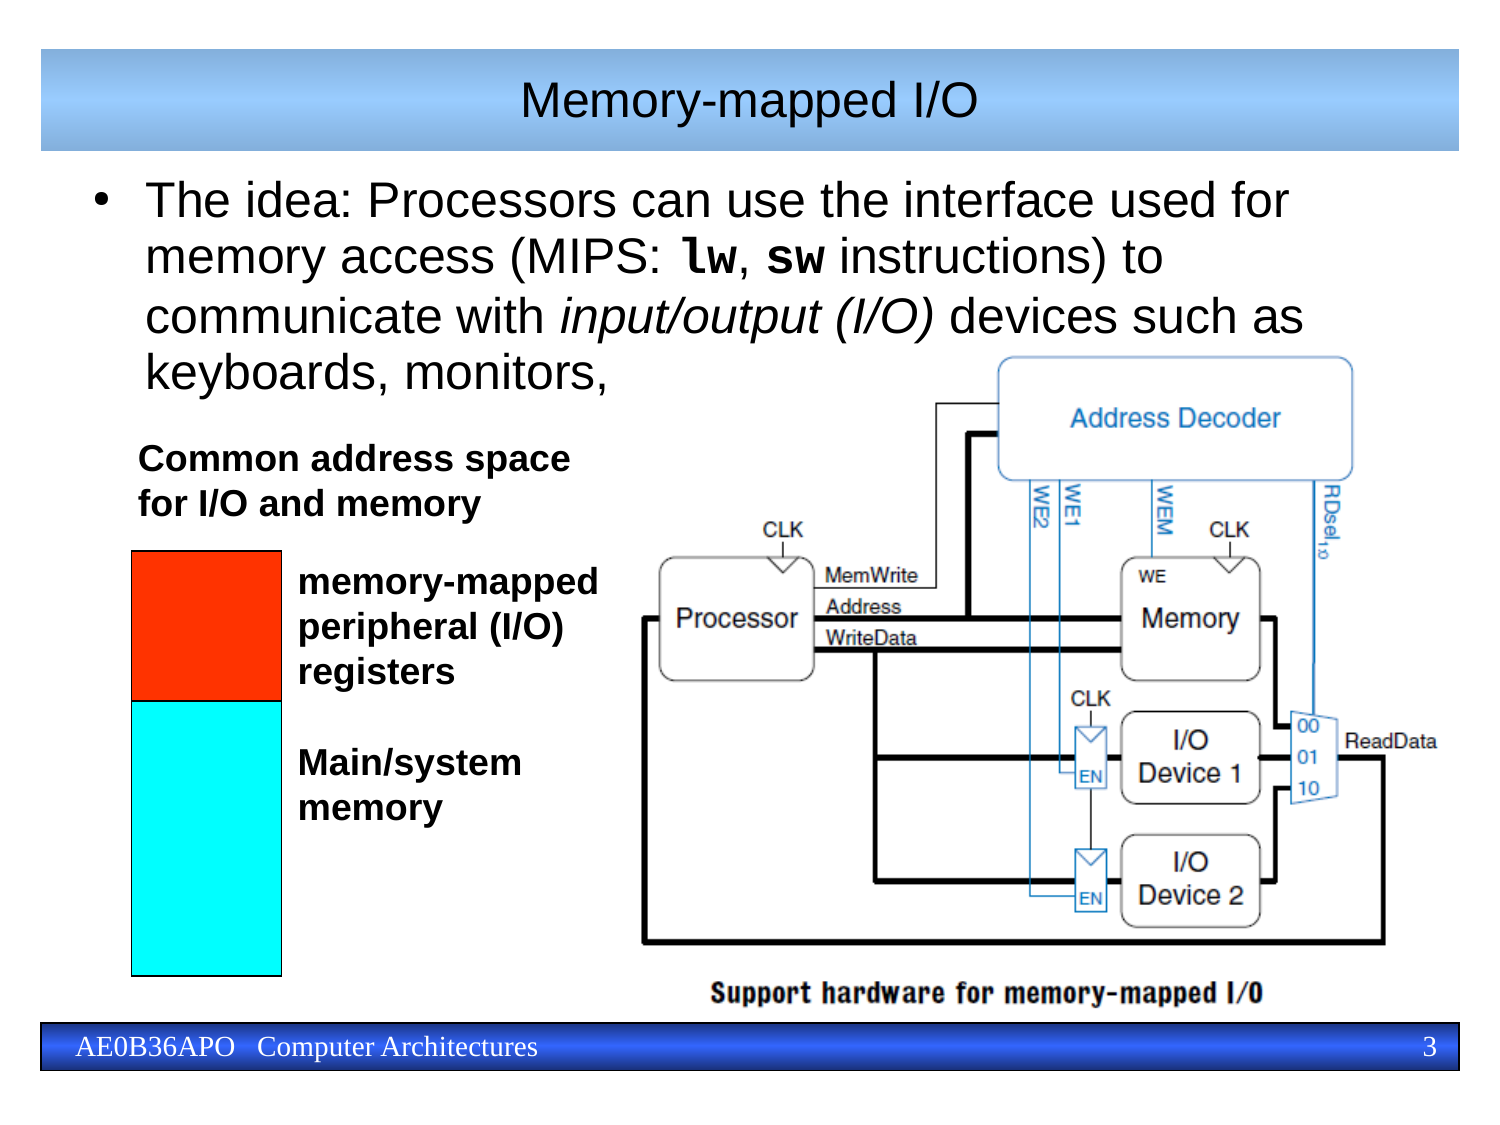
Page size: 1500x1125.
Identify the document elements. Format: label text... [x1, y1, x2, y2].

list The idea: Processors can use the interface used for memory access (MIPS: lw, sw instructions) to communicate with input/output (I/O) devices such as keyboards, monitors, and printers. [75, 172, 1396, 546]
text_box memory-mapped peripheral (I/O) registers [282, 549, 658, 700]
text_box Common address space for I/O and memory [123, 426, 613, 532]
text_box Main/system memory [282, 730, 612, 836]
title Memory-mapped I/O [41, 49, 1459, 151]
picture [612, 345, 1450, 1016]
text_box [131, 551, 282, 977]
